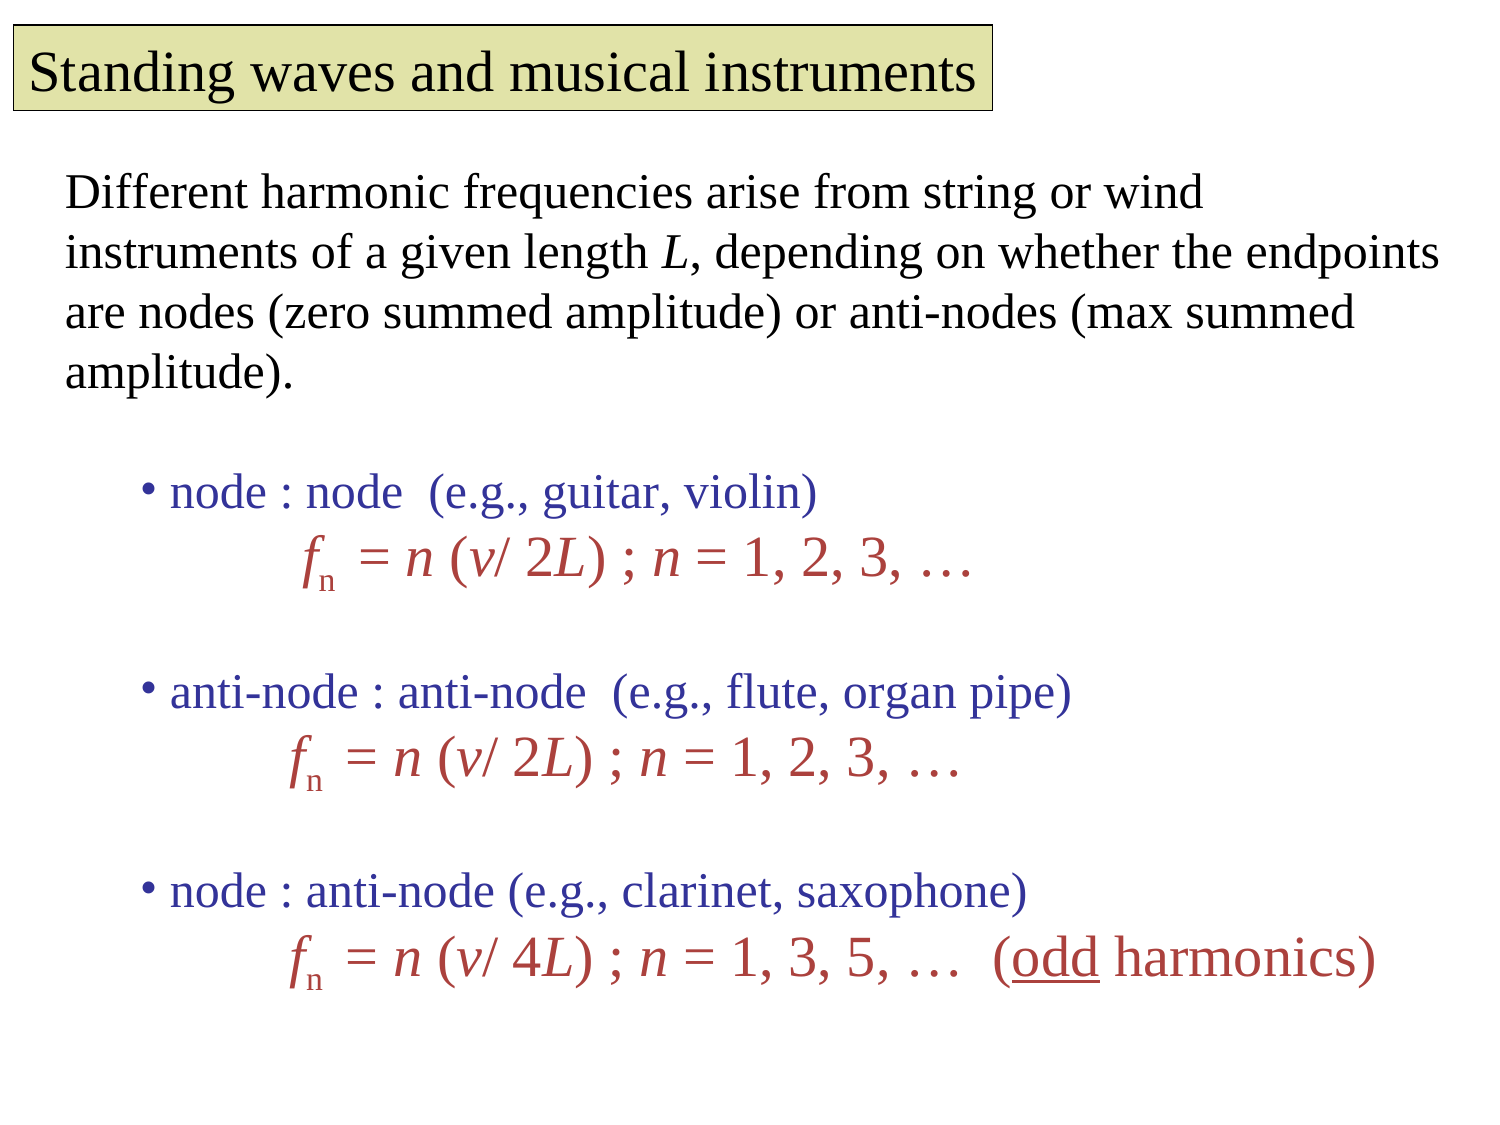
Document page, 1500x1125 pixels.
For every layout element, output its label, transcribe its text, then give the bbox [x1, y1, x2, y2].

text_box Different harmonic frequencies arise from string or wind instruments of a given length L, depending on whether the endpoints are nodes (zero summed amplitude) or anti-nodes (max summed amplitude). node : node (e.g., guitar, violin) fn = n (v/ 2L) ; n = 1, 2, 3, … anti-node : anti-node (e.g., flute, organ pipe) fn = n (v/ 2L) ; n = 1, 2, 3, … node : anti-node (e.g., clarinet, saxophone) fn = n (v/ 4L) ; n = 1, 3, 5, … (odd harmonics) [50, 150, 1463, 1076]
text_box Standing waves and musical instruments [13, 24, 993, 111]
